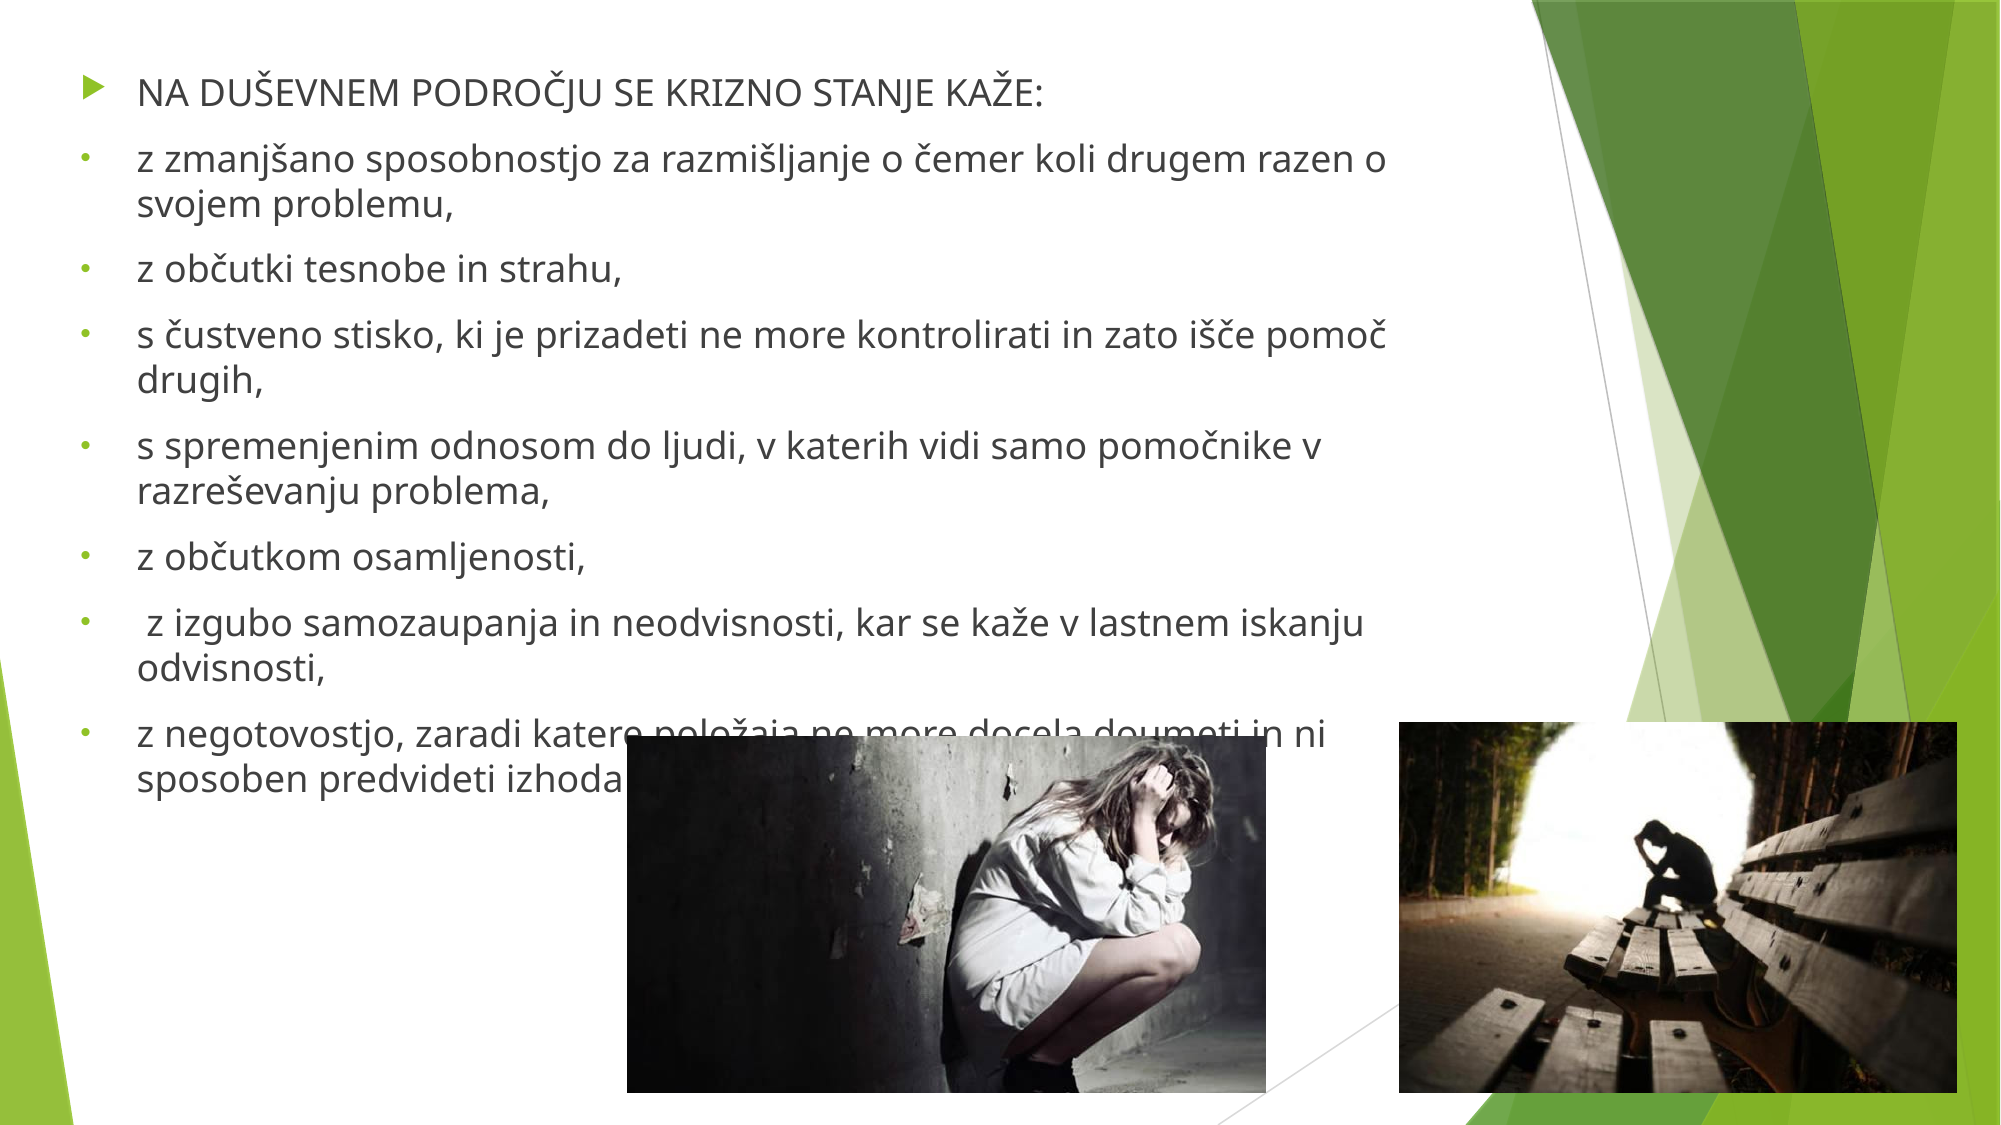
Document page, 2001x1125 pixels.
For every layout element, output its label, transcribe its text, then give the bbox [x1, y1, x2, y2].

picture [627, 736, 1266, 1093]
list NA DUŠEVNEM PODROČJU SE KRIZNO STANJE KAŽE: z zmanjšano sposobnostjo za razmišljanje o čemer koli drugem razen o svojem problemu, z občutki tesnobe in strahu, s čustveno stisko, ki je prizadeti ne more kontrolirati in zato išče pomoč drugih, s spremenjenim odnosom do ljudi, v katerih vidi samo pomočnike v razreševanju problema, z občutkom osamljenosti, z izgubo samozaupanja in neodvisnosti, kar se kaže v lastnem iskanju odvisnosti, z negotovostjo, zaradi katere položaja ne more docela doumeti in ni sposoben predvideti izhoda iz krize. [65, 61, 1522, 992]
picture [1399, 722, 1957, 1093]
